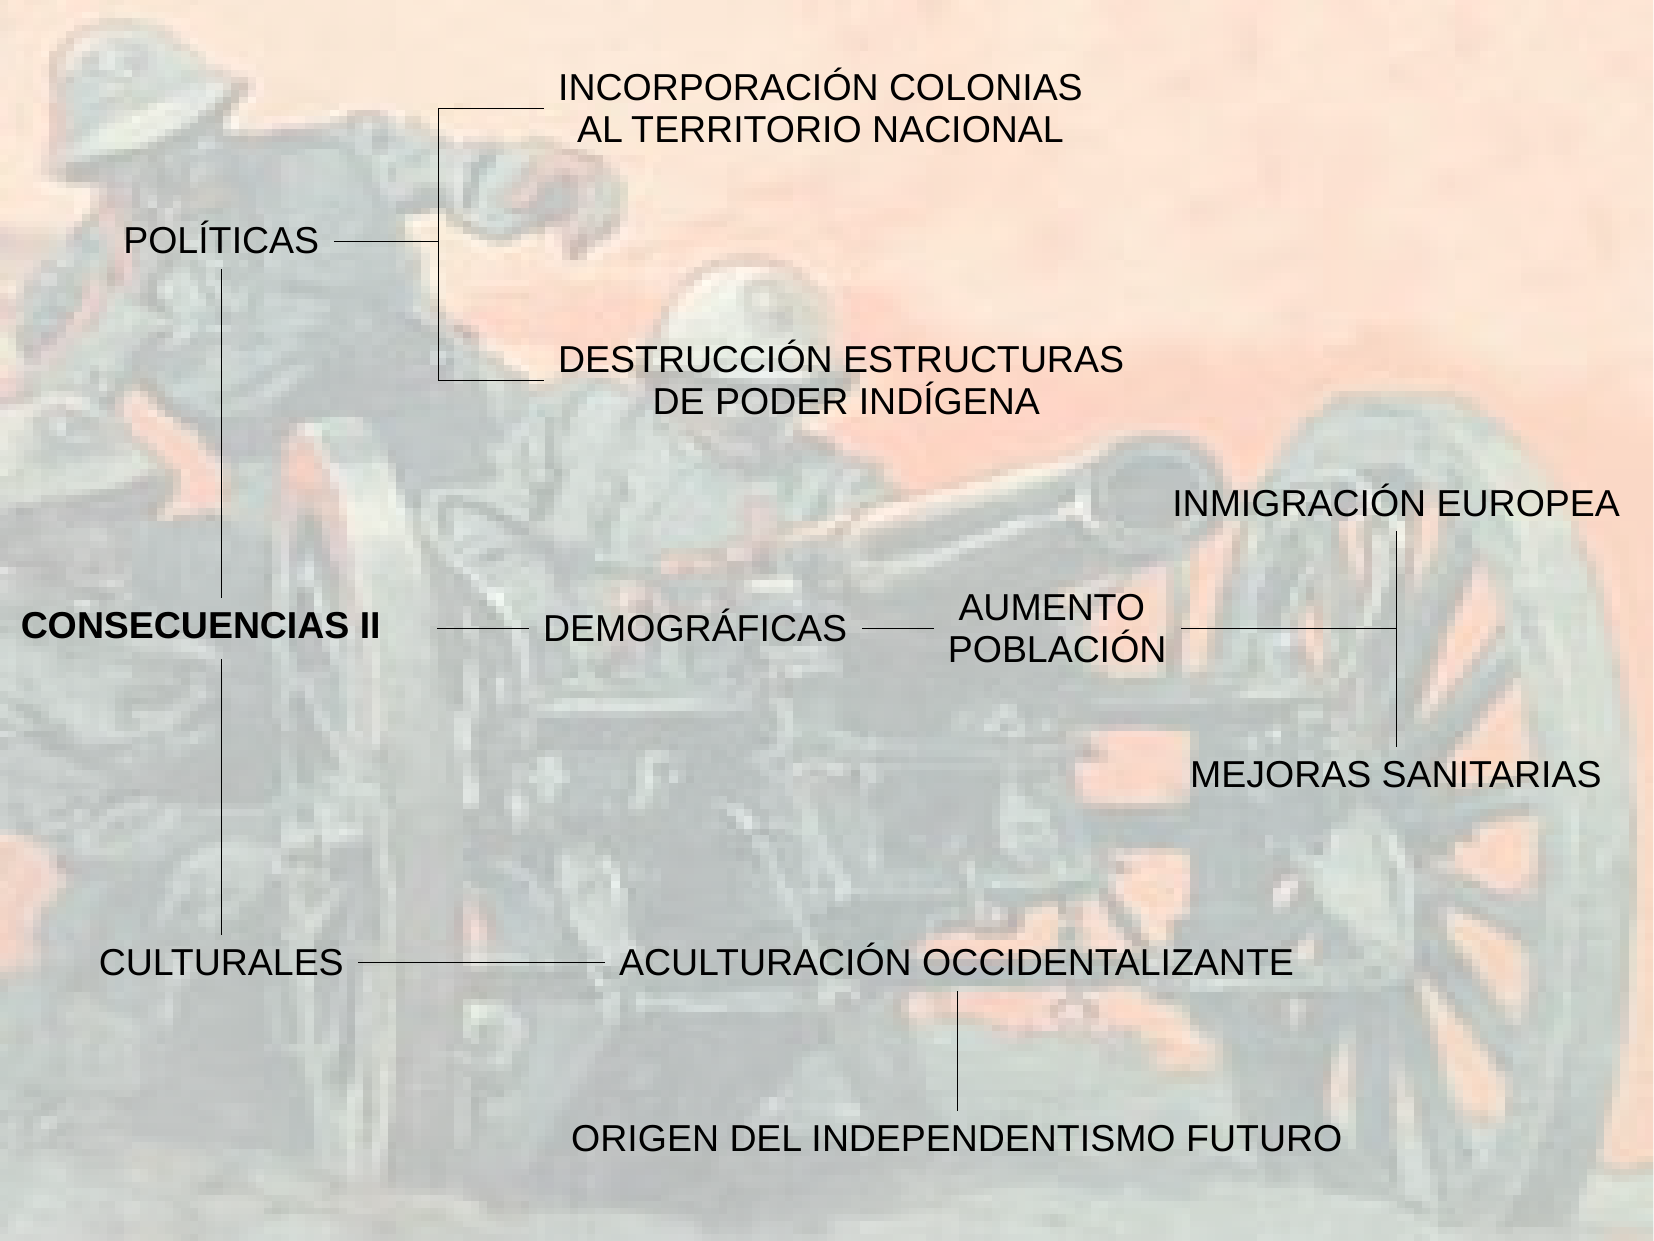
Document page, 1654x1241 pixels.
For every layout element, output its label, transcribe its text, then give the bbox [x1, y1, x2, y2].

text_box CULTURALES [84, 934, 359, 992]
text_box ORIGEN DEL INDEPENDENTISMO FUTURO [556, 1110, 1359, 1168]
text_box DESTRUCCIÓN ESTRUCTURAS DE PODER INDÍGENA [543, 330, 1140, 430]
text_box ACULTURACIÓN OCCIDENTALIZANTE [604, 934, 1311, 992]
text_box DEMOGRÁFICAS [528, 599, 863, 657]
text_box INMIGRACIÓN EUROPEA [1157, 474, 1636, 532]
picture [0, 0, 1654, 1241]
text_box AUMENTO POBLACIÓN [933, 578, 1182, 678]
text_box CONSECUENCIAS II [6, 597, 438, 660]
text_box INCORPORACIÓN COLONIAS AL TERRITORIO NACIONAL [543, 59, 1098, 158]
text_box POLÍTICAS [108, 212, 335, 270]
text_box MEJORAS SANITARIAS [1175, 746, 1618, 804]
